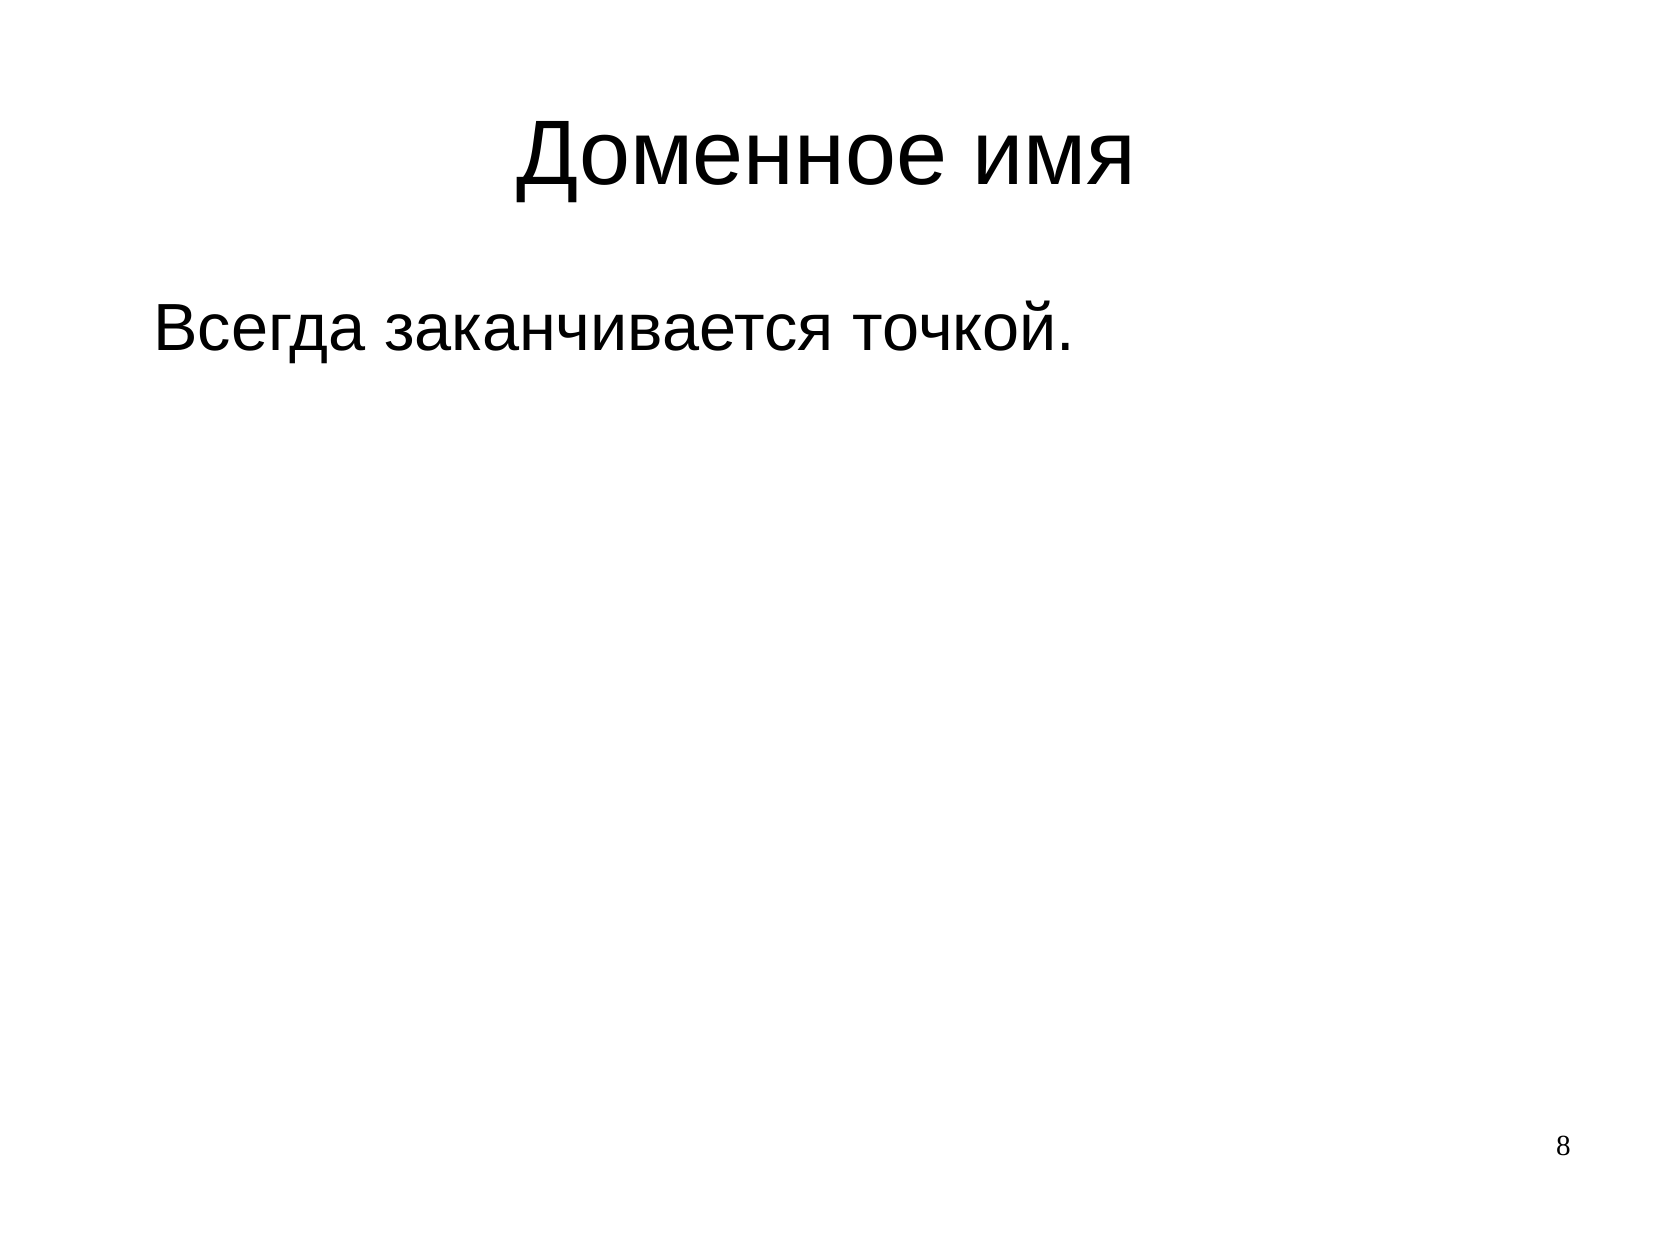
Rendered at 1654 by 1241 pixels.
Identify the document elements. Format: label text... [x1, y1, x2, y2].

list Всегда заканчивается точкой. [82, 290, 1571, 1109]
title Доменное имя [82, 49, 1571, 257]
